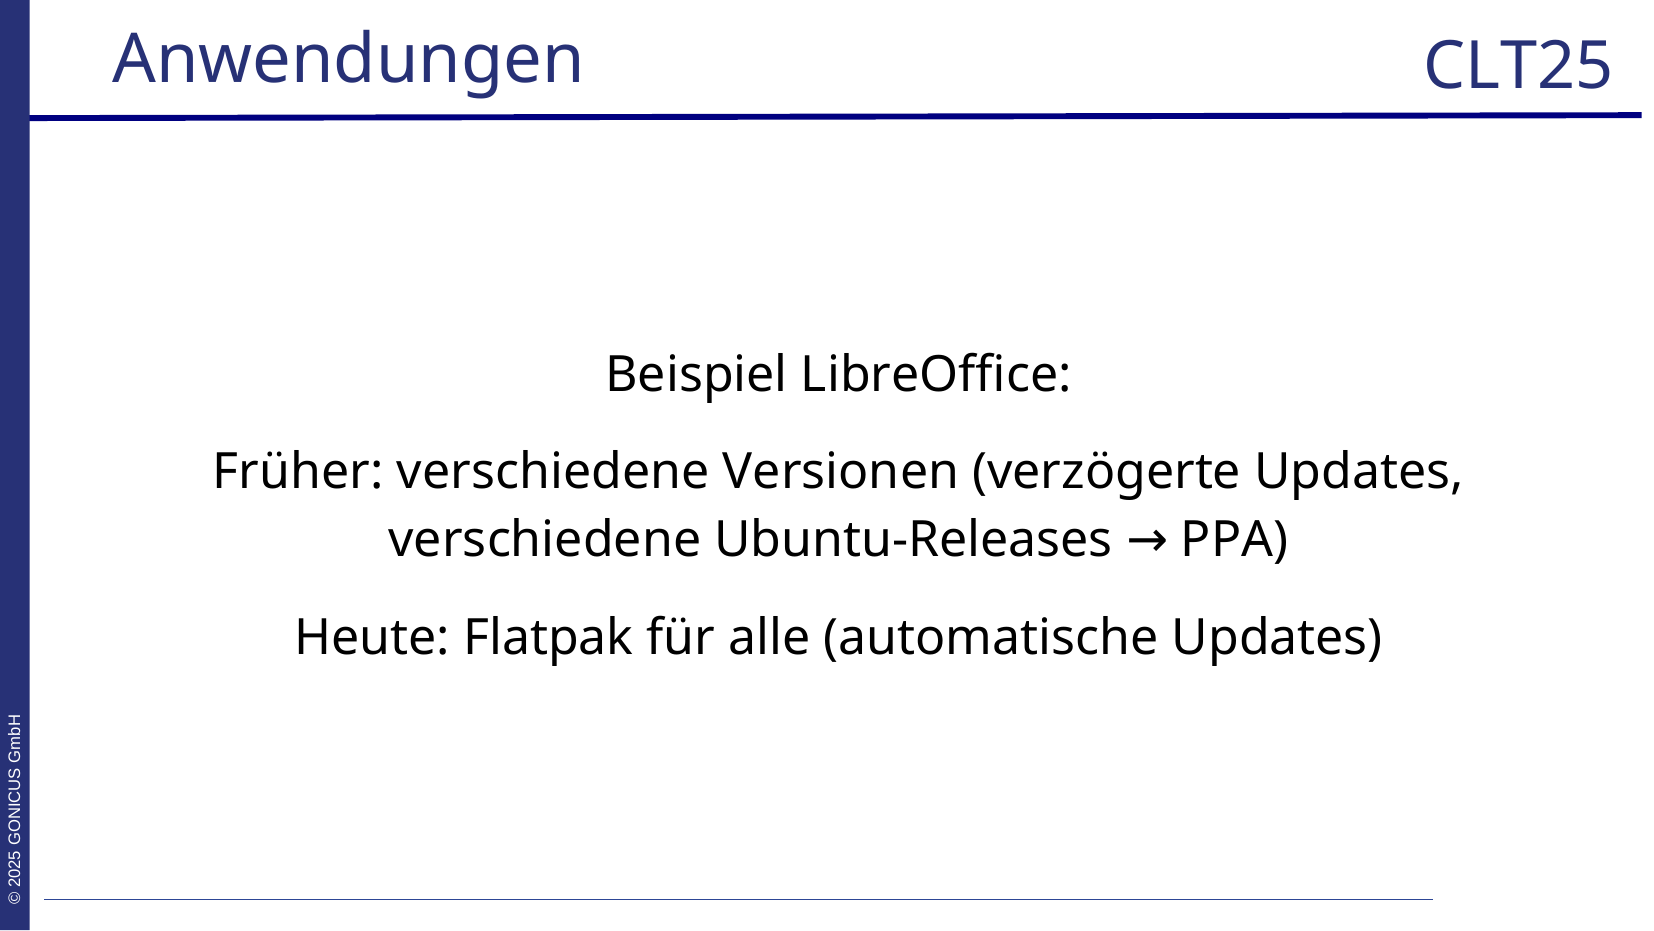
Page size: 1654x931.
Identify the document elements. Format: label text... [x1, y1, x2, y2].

title Anwendungen [112, 0, 1525, 134]
list Beispiel LibreOffice: Früher: verschiedene Versionen (verzögerte Updates, verschiedene Ubuntu-Releases → PPA) Heute: Flatpak für alle (automatische Updates) [88, 155, 1590, 852]
